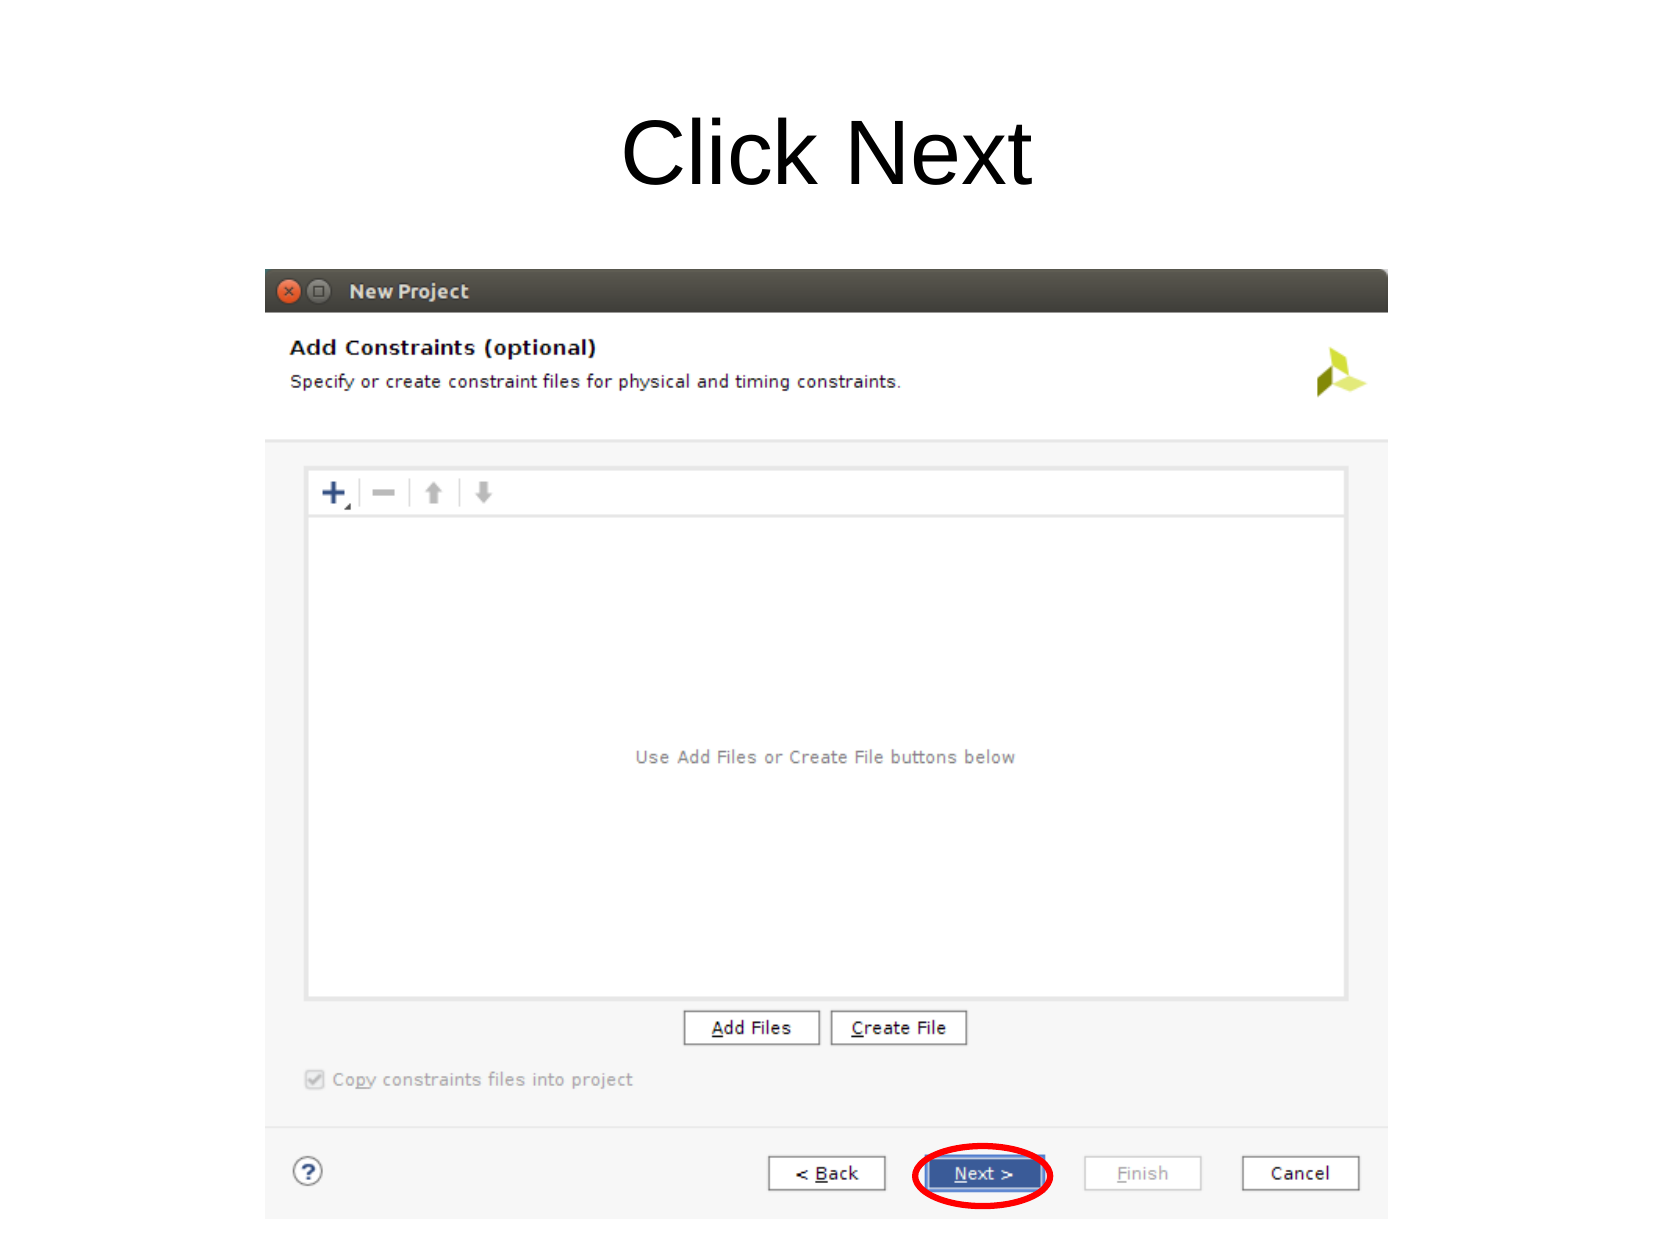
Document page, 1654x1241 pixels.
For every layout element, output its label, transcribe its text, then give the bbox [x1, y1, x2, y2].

picture [265, 269, 1388, 1219]
title Click Next [82, 49, 1571, 257]
